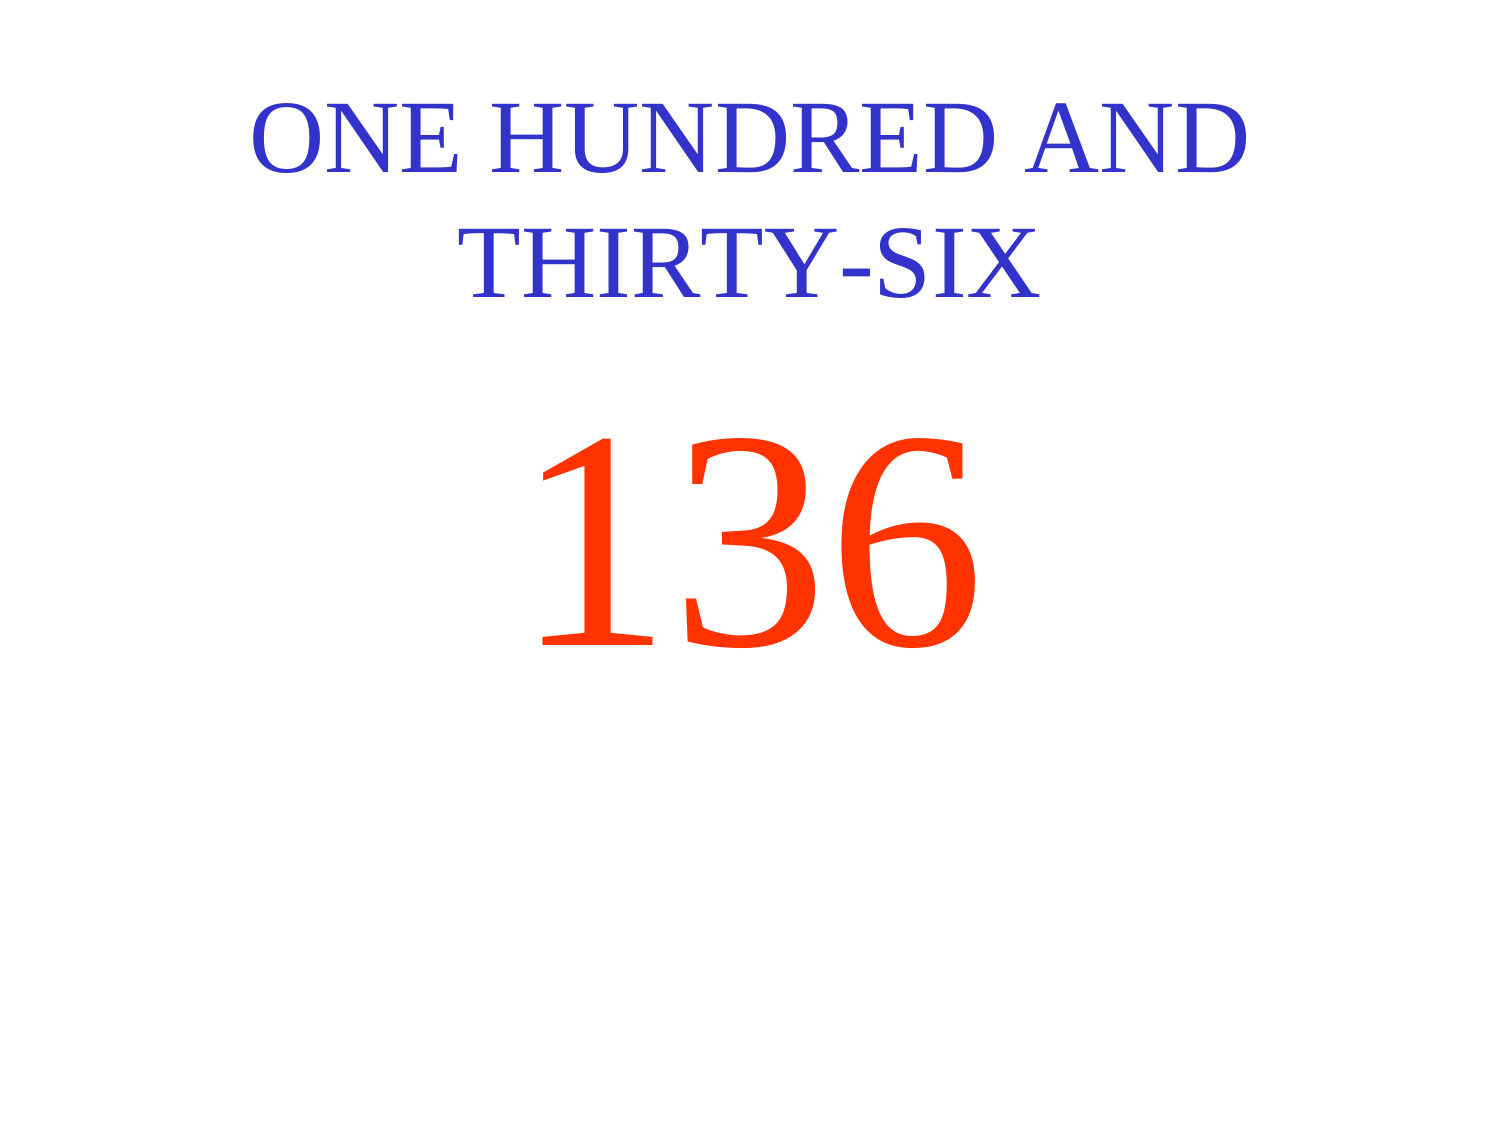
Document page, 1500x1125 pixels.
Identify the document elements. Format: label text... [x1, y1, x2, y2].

list 136 [112, 324, 1388, 1125]
title ONE HUNDRED AND THIRTY-SIX [112, 60, 1388, 324]
